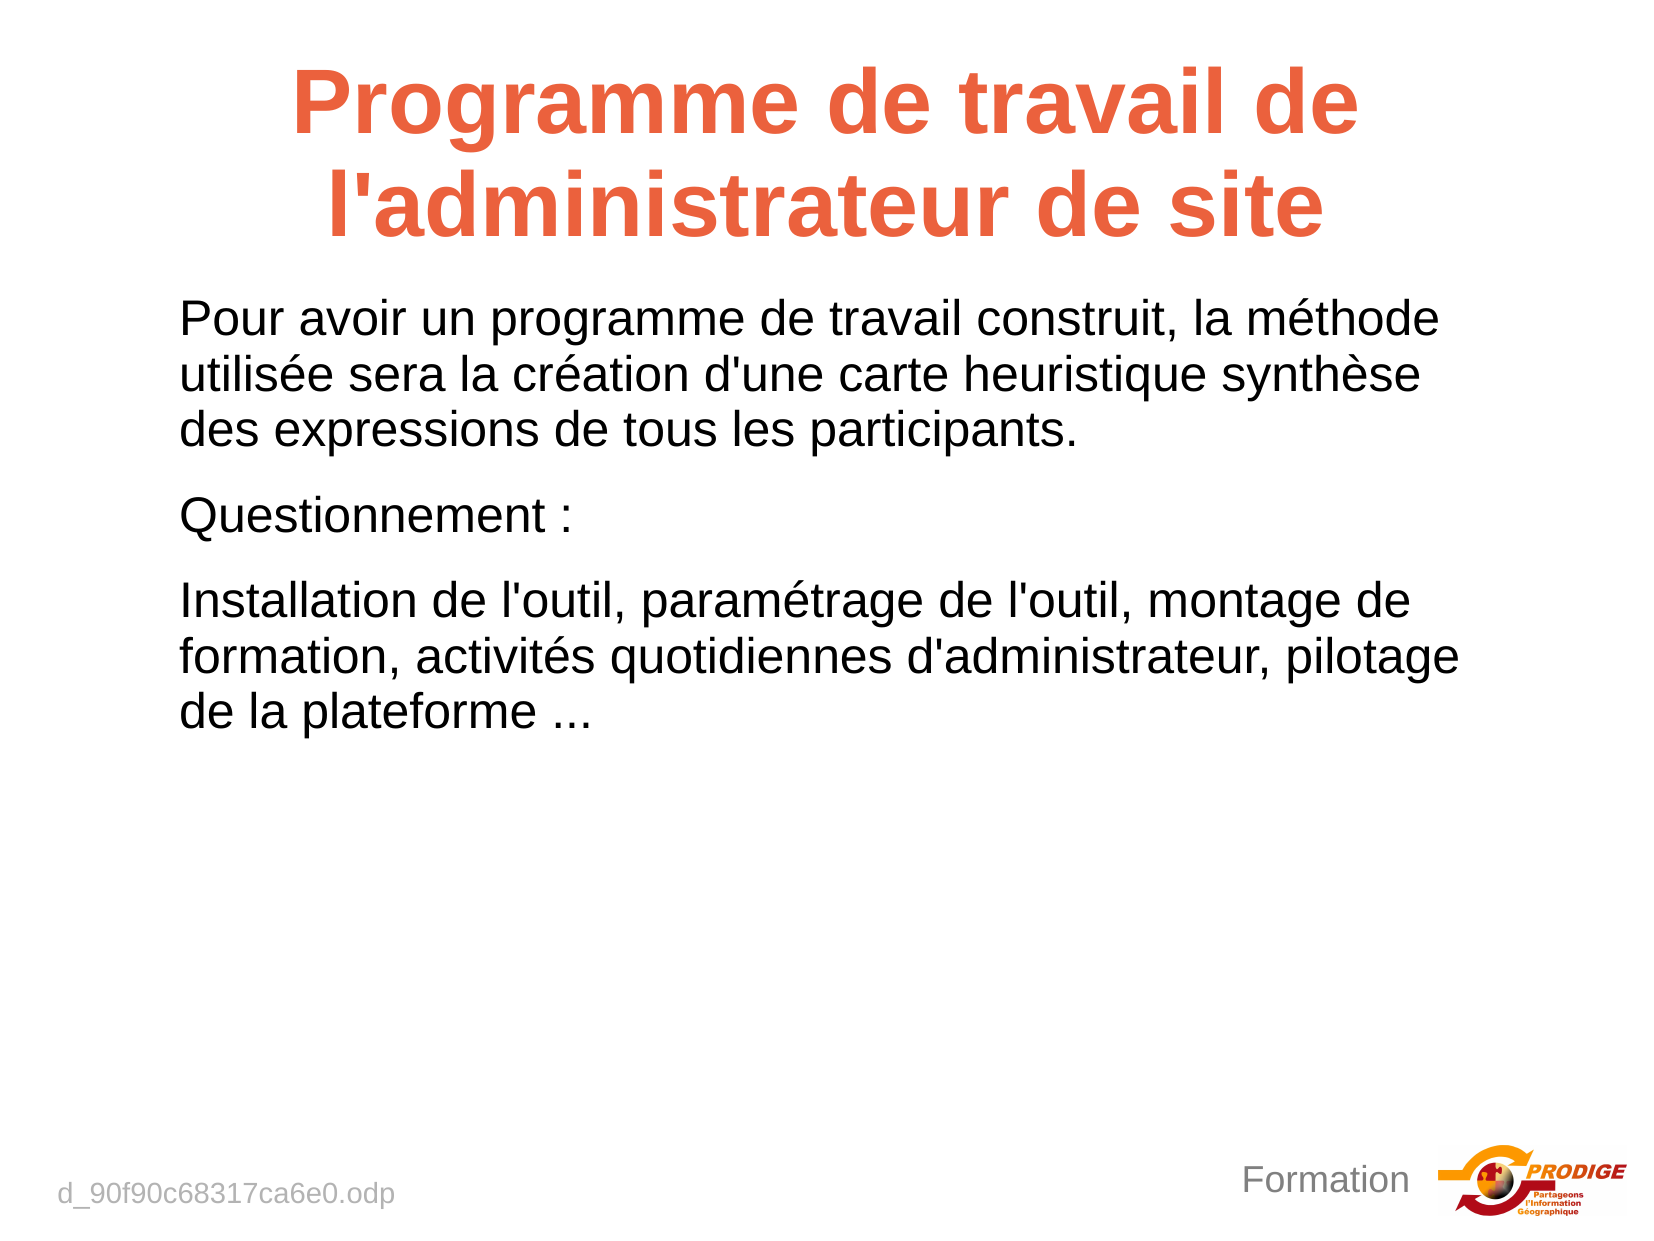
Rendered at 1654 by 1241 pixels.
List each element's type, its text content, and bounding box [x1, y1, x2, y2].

title Programme de travail de l'administrateur de site [82, 50, 1571, 256]
list Pour avoir un programme de travail construit, la méthode utilisée sera la création d'une carte heuristique synthèse des expressions de tous les participants. Questionnement : Installation de l'outil, paramétrage de l'outil, montage de formation, activités quotidiennes d'administrateur, pilotage de la plateforme ... [179, 290, 1509, 1094]
picture [1438, 1145, 1627, 1216]
